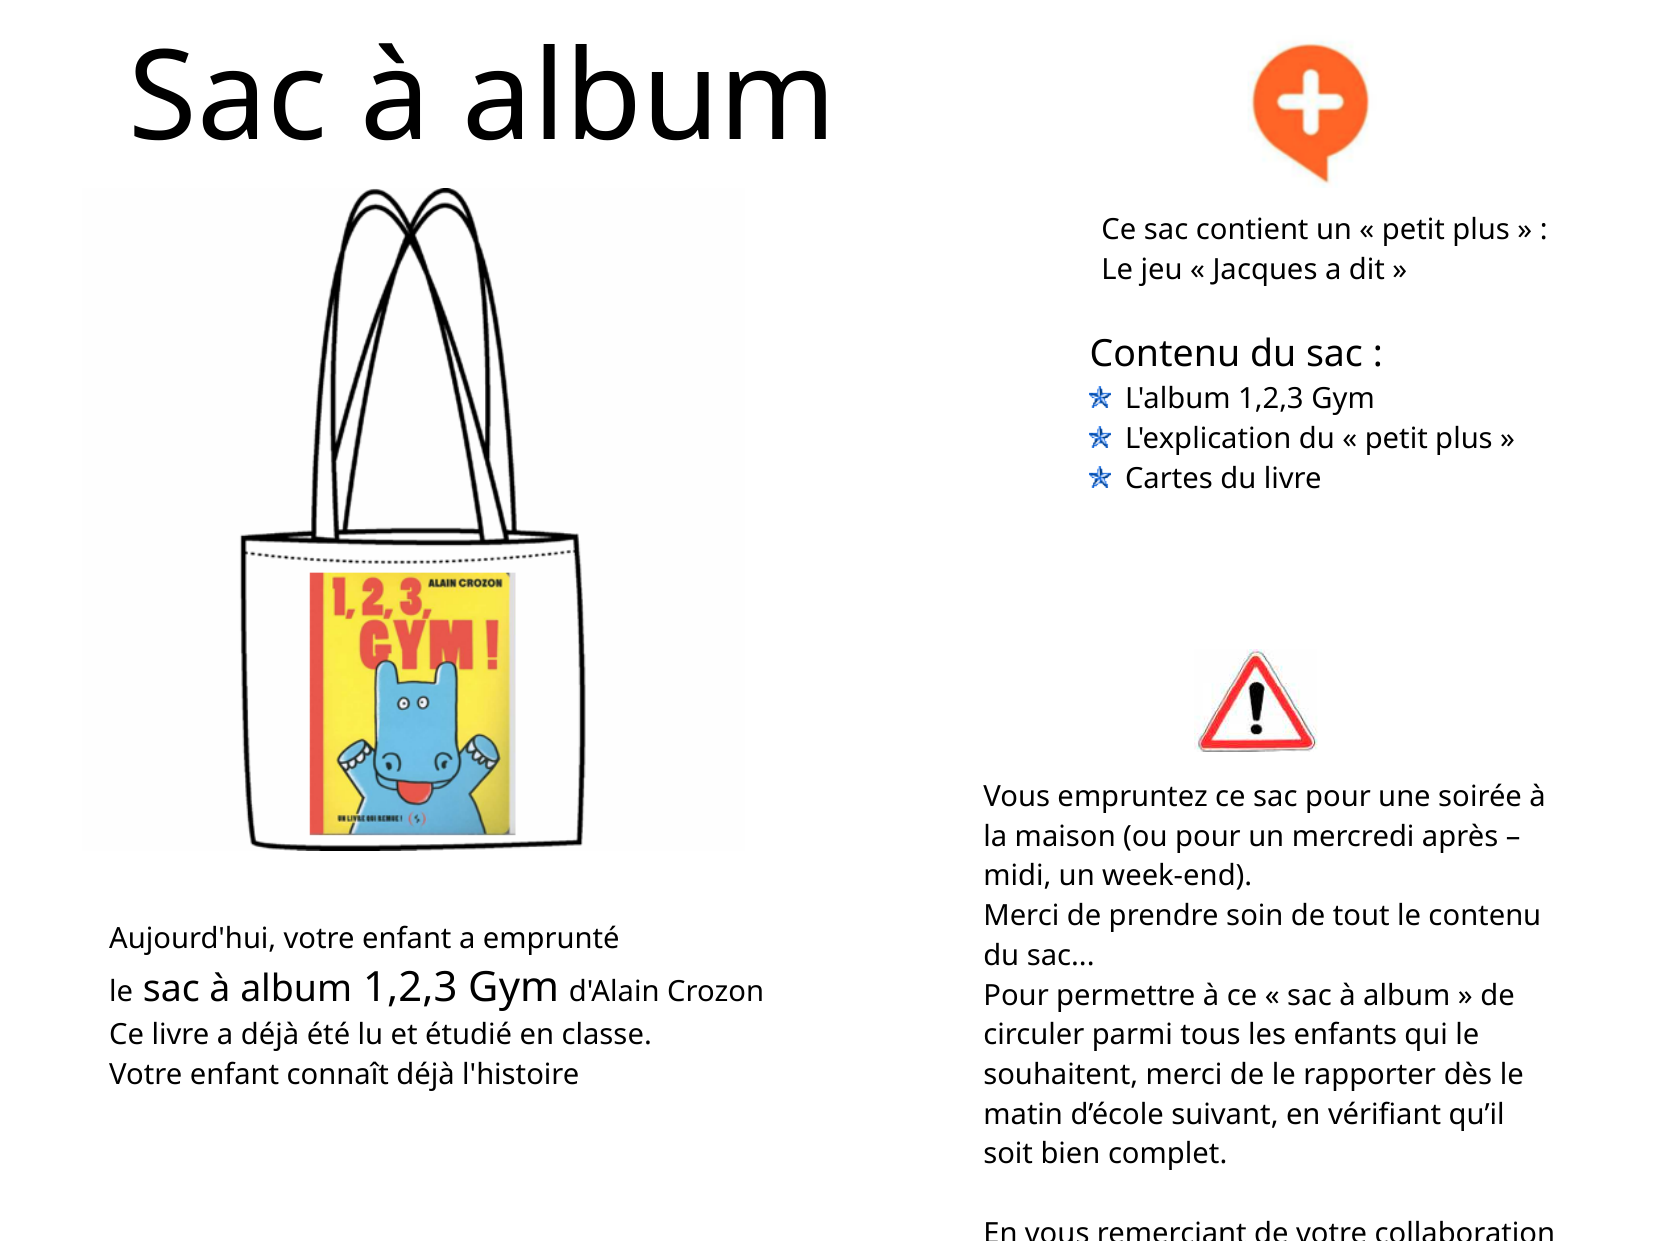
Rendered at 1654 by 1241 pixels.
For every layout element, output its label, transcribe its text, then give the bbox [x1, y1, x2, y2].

text_box Vous empruntez ce sac pour une soirée à la maison (ou pour un mercredi après – midi, un week-end). Merci de prendre soin de tout le contenu du sac... Pour permettre à ce « sac à album » de circuler parmi tous les enfants qui le souhaitent, merci de le rapporter dès le matin d’école suivant, en vérifiant qu’il soit bien complet. En vous remerciant de votre collaboration [968, 767, 1571, 1143]
text_box Contenu du sac : L'album 1,2,3 Gym L'explication du « petit plus » Cartes du livre [1074, 318, 1607, 785]
text_box Sac à album [106, 0, 898, 320]
text_box Aujourd'hui, votre enfant a emprunté le sac à album 1,2,3 Gym d'Alain Crozon Ce livre a déjà été lu et étudié en classe. Votre enfant connaît déjà l'histoire [94, 909, 827, 1204]
picture [1228, 35, 1383, 189]
picture [1188, 637, 1323, 760]
text_box Ce sac contient un « petit plus » : Le jeu « Jacques a dit » [1086, 200, 1571, 318]
picture [82, 188, 745, 851]
